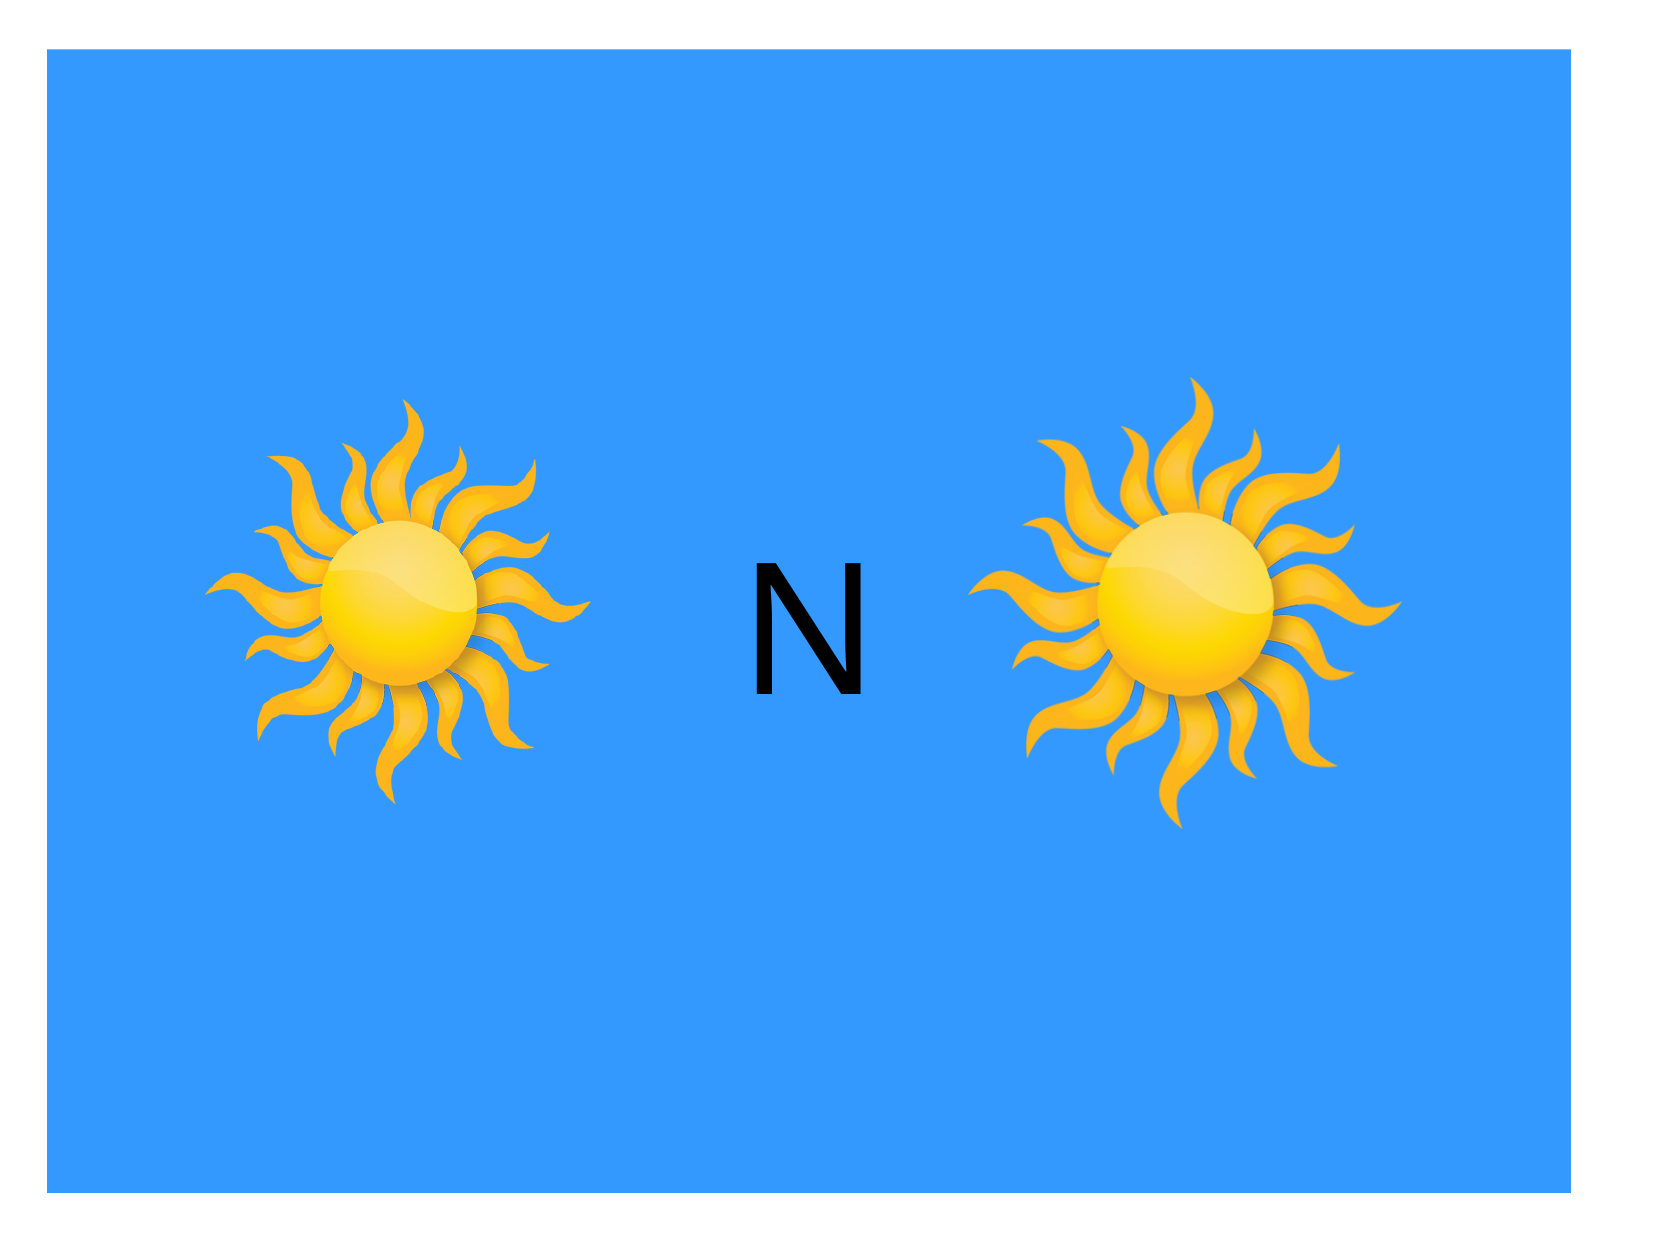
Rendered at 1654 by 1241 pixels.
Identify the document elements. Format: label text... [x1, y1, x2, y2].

picture [968, 377, 1402, 829]
picture [205, 399, 591, 804]
title N [47, 49, 1571, 1193]
